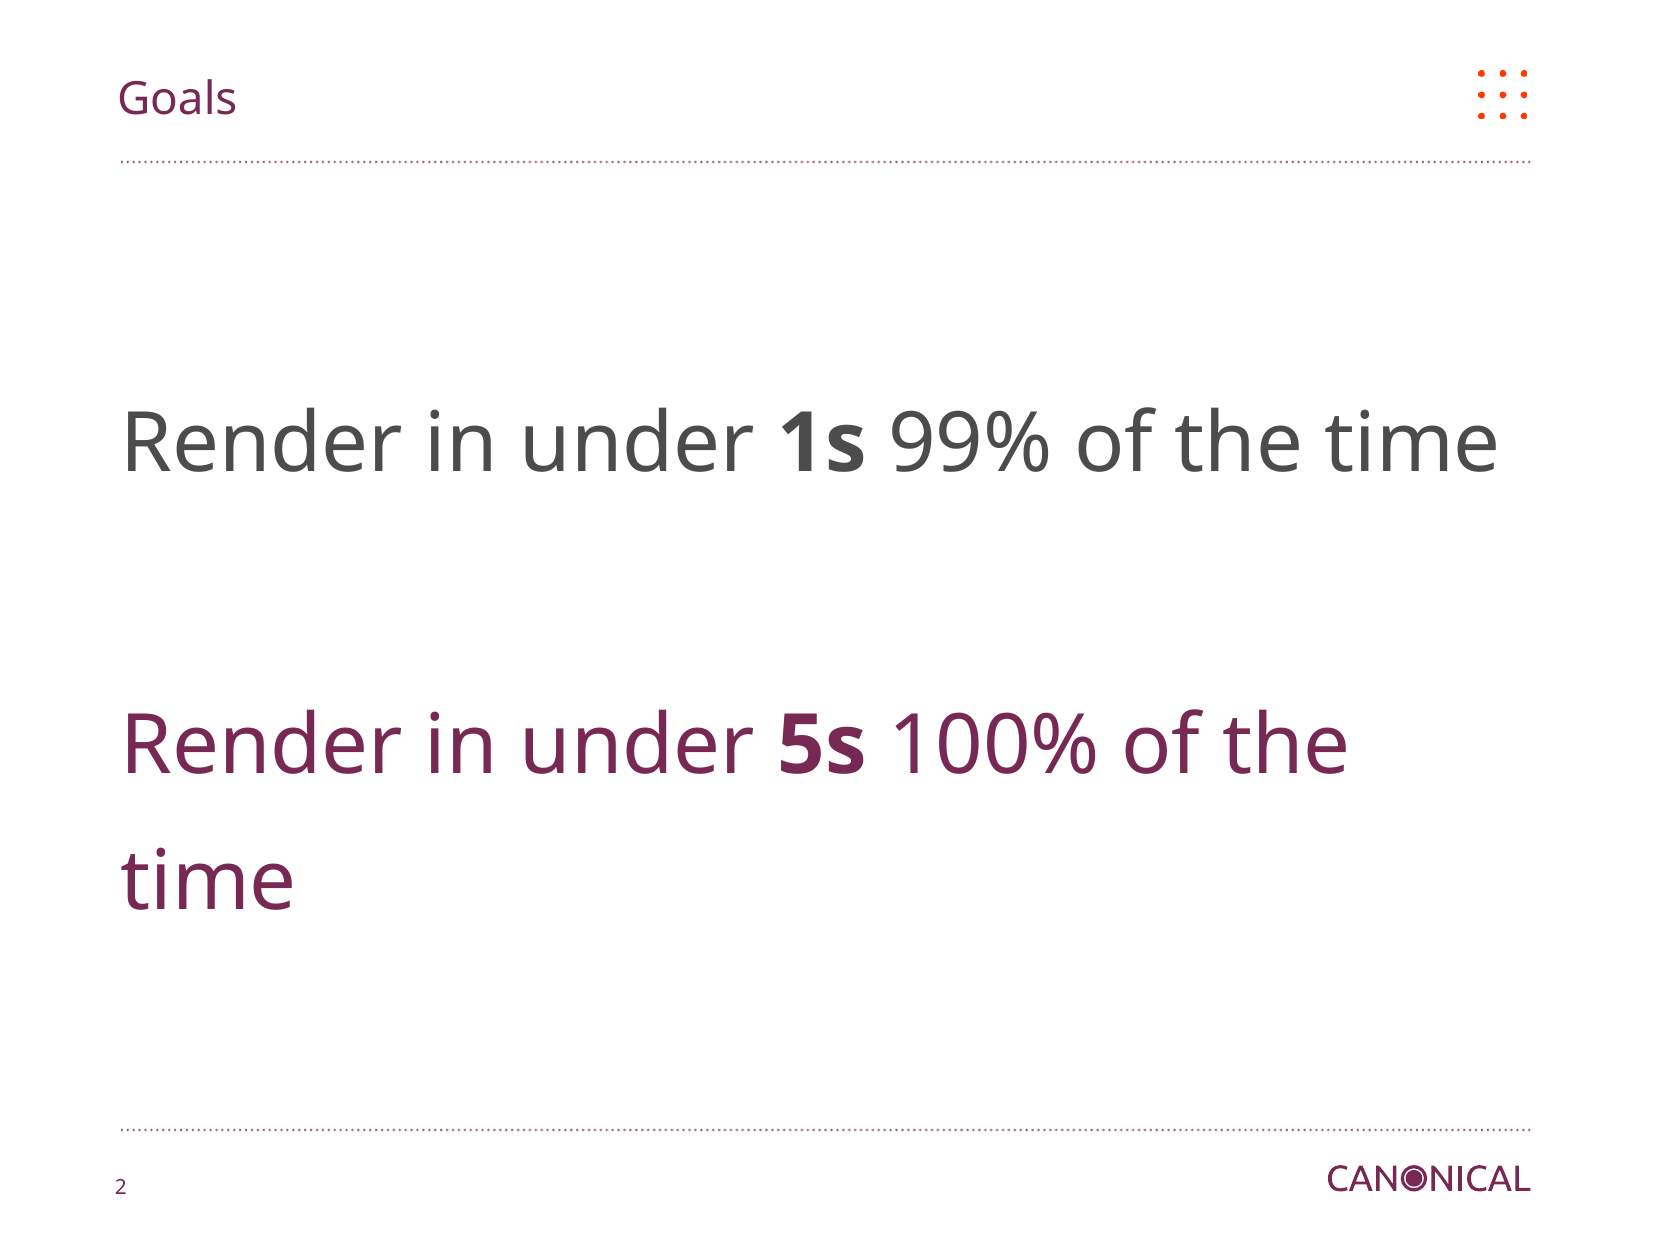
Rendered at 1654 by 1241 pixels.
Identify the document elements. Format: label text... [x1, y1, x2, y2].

text_box Render in under 1s 99% of the time Render in under 5s 100% of the time [105, 224, 1536, 916]
title Goals [117, 71, 1447, 123]
picture [111, 159, 1533, 166]
picture [1478, 70, 1527, 119]
picture [111, 1127, 1533, 1134]
